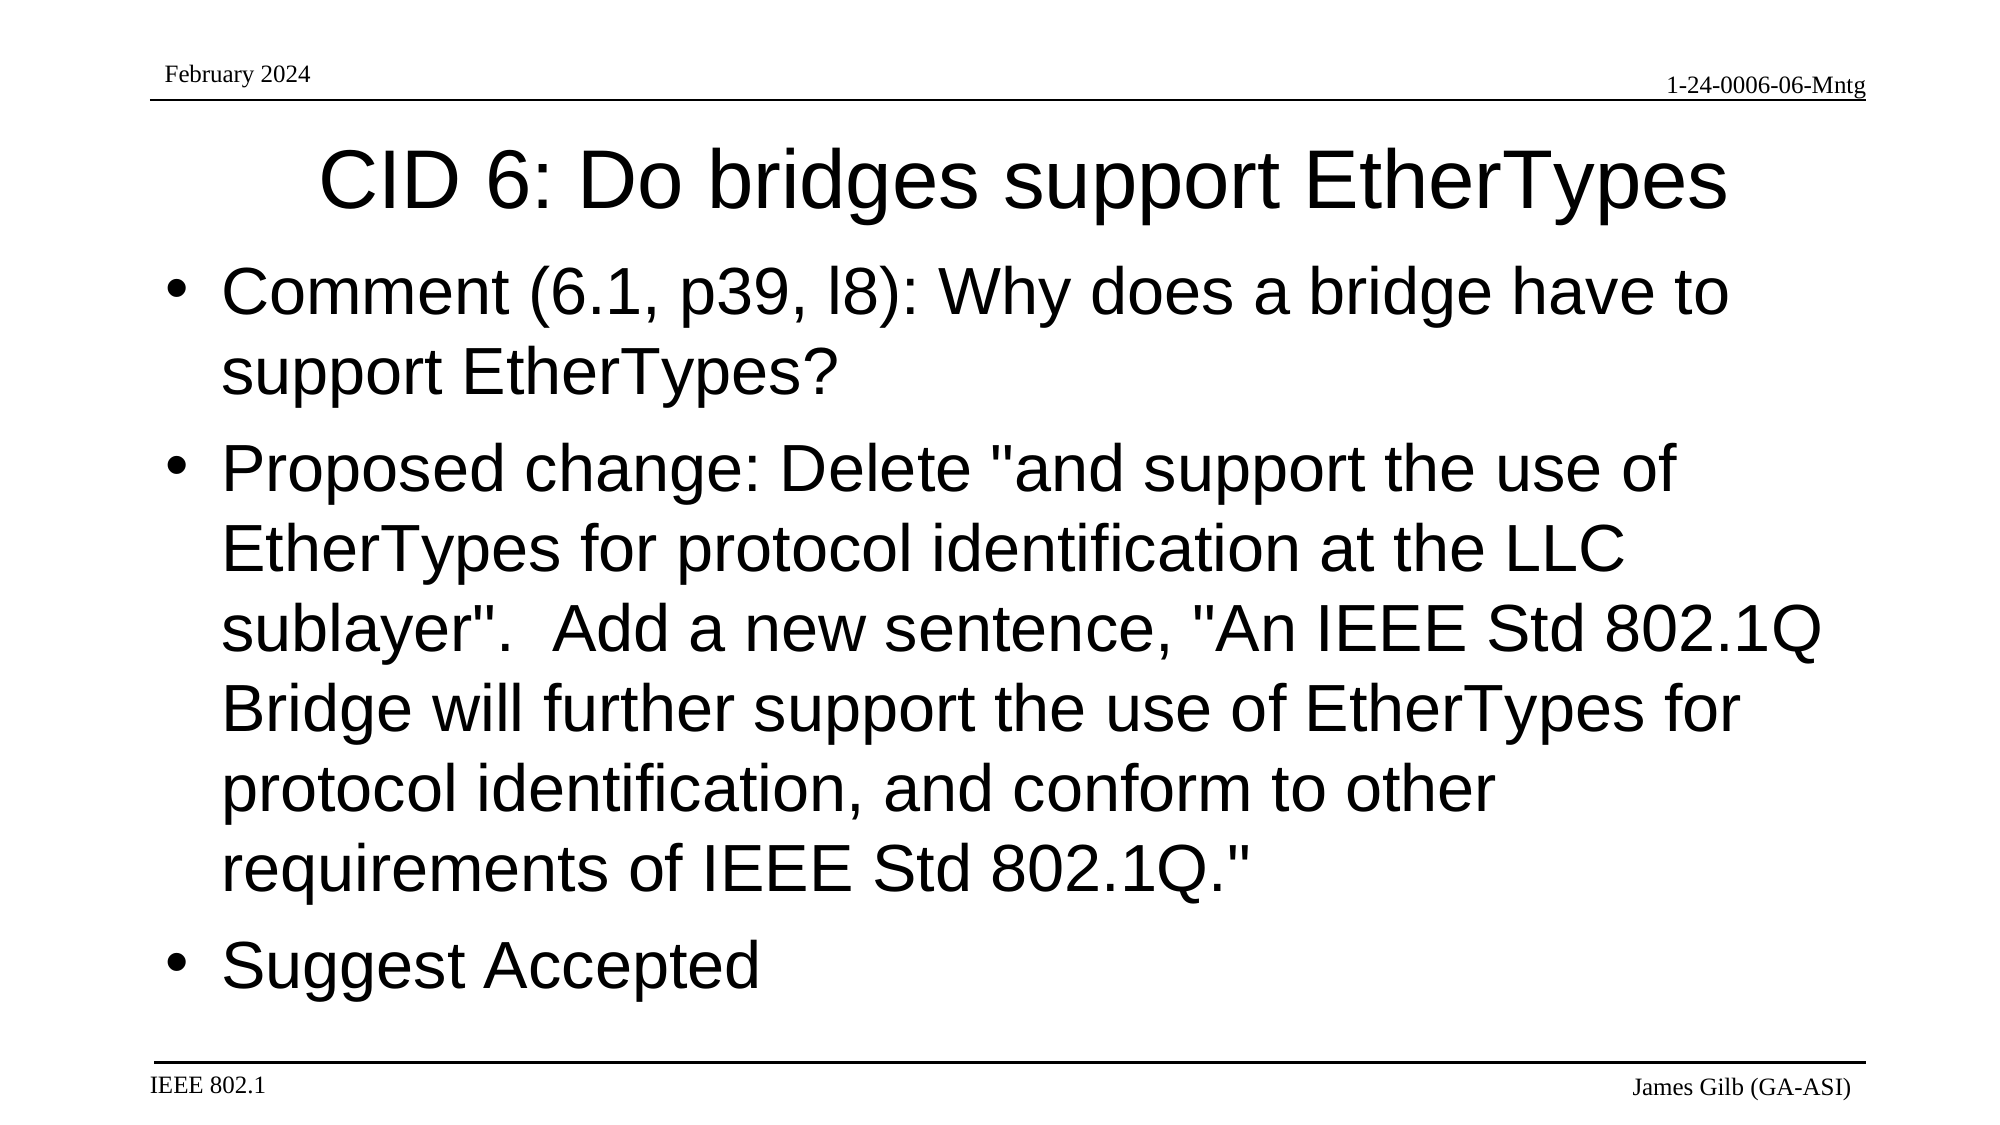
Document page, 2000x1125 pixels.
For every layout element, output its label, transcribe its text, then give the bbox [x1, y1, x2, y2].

list Comment (6.1, p39, l8): Why does a bridge have to support EtherTypes? Proposed change: Delete "and support the use of EtherTypes for protocol identification at the LLC sublayer". Add a new sentence, "An IEEE Std 802.1Q Bridge will further support the use of EtherTypes for protocol identification, and conform to other requirements of IEEE Std 802.1Q." Suggest Accepted [149, 239, 1900, 1051]
title CID 6: Do bridges support EtherTypes [149, 112, 1900, 238]
